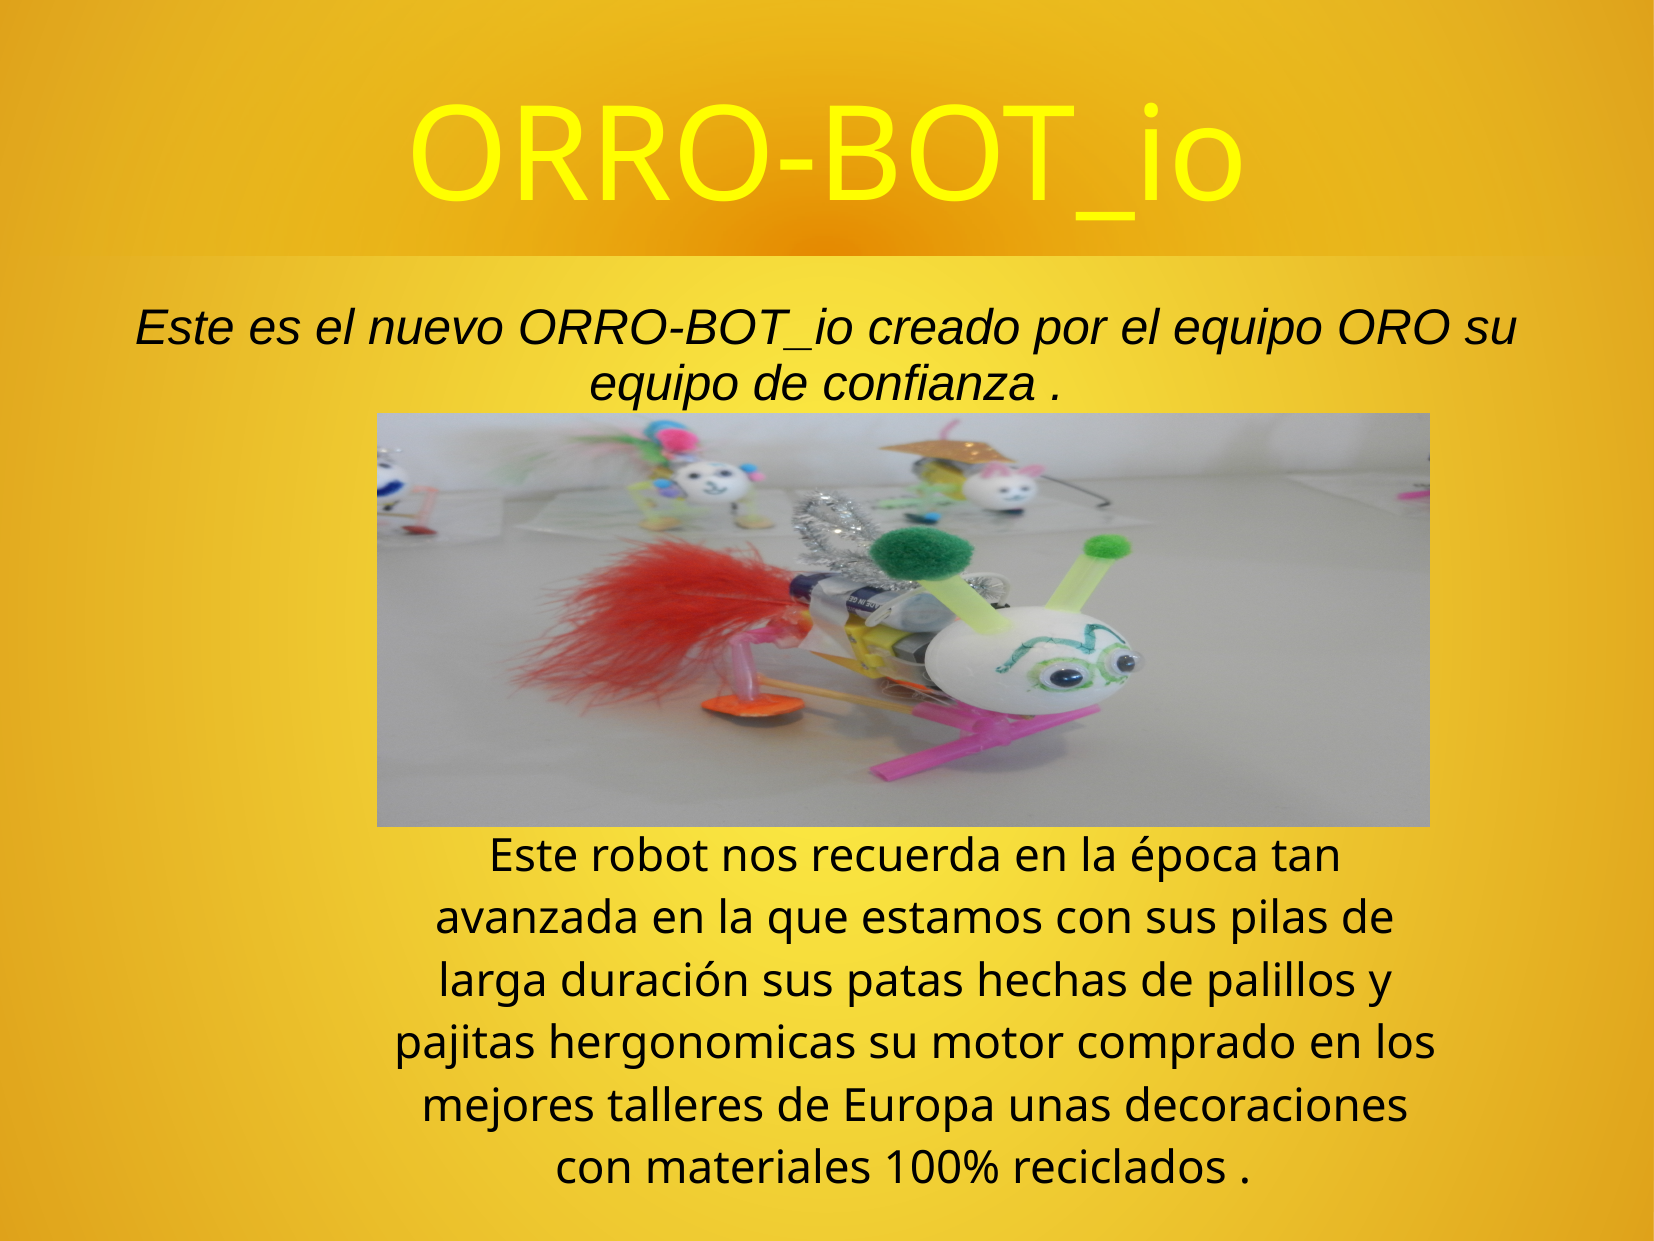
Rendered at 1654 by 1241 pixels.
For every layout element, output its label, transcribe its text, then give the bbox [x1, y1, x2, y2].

text_box Este robot nos recuerda en la época tan avanzada en la que estamos con sus pilas de larga duración sus patas hechas de palillos y pajitas hergonomicas su motor comprado en los mejores talleres de Europa unas decoraciones con materiales 100% reciclados . [377, 814, 1453, 1186]
list Este es el nuevo ORRO-BOT_io creado por el equipo ORO su equipo de confianza . [82, 299, 1571, 643]
picture [377, 413, 1430, 827]
title ORRO-BOT_io [82, 47, 1571, 252]
